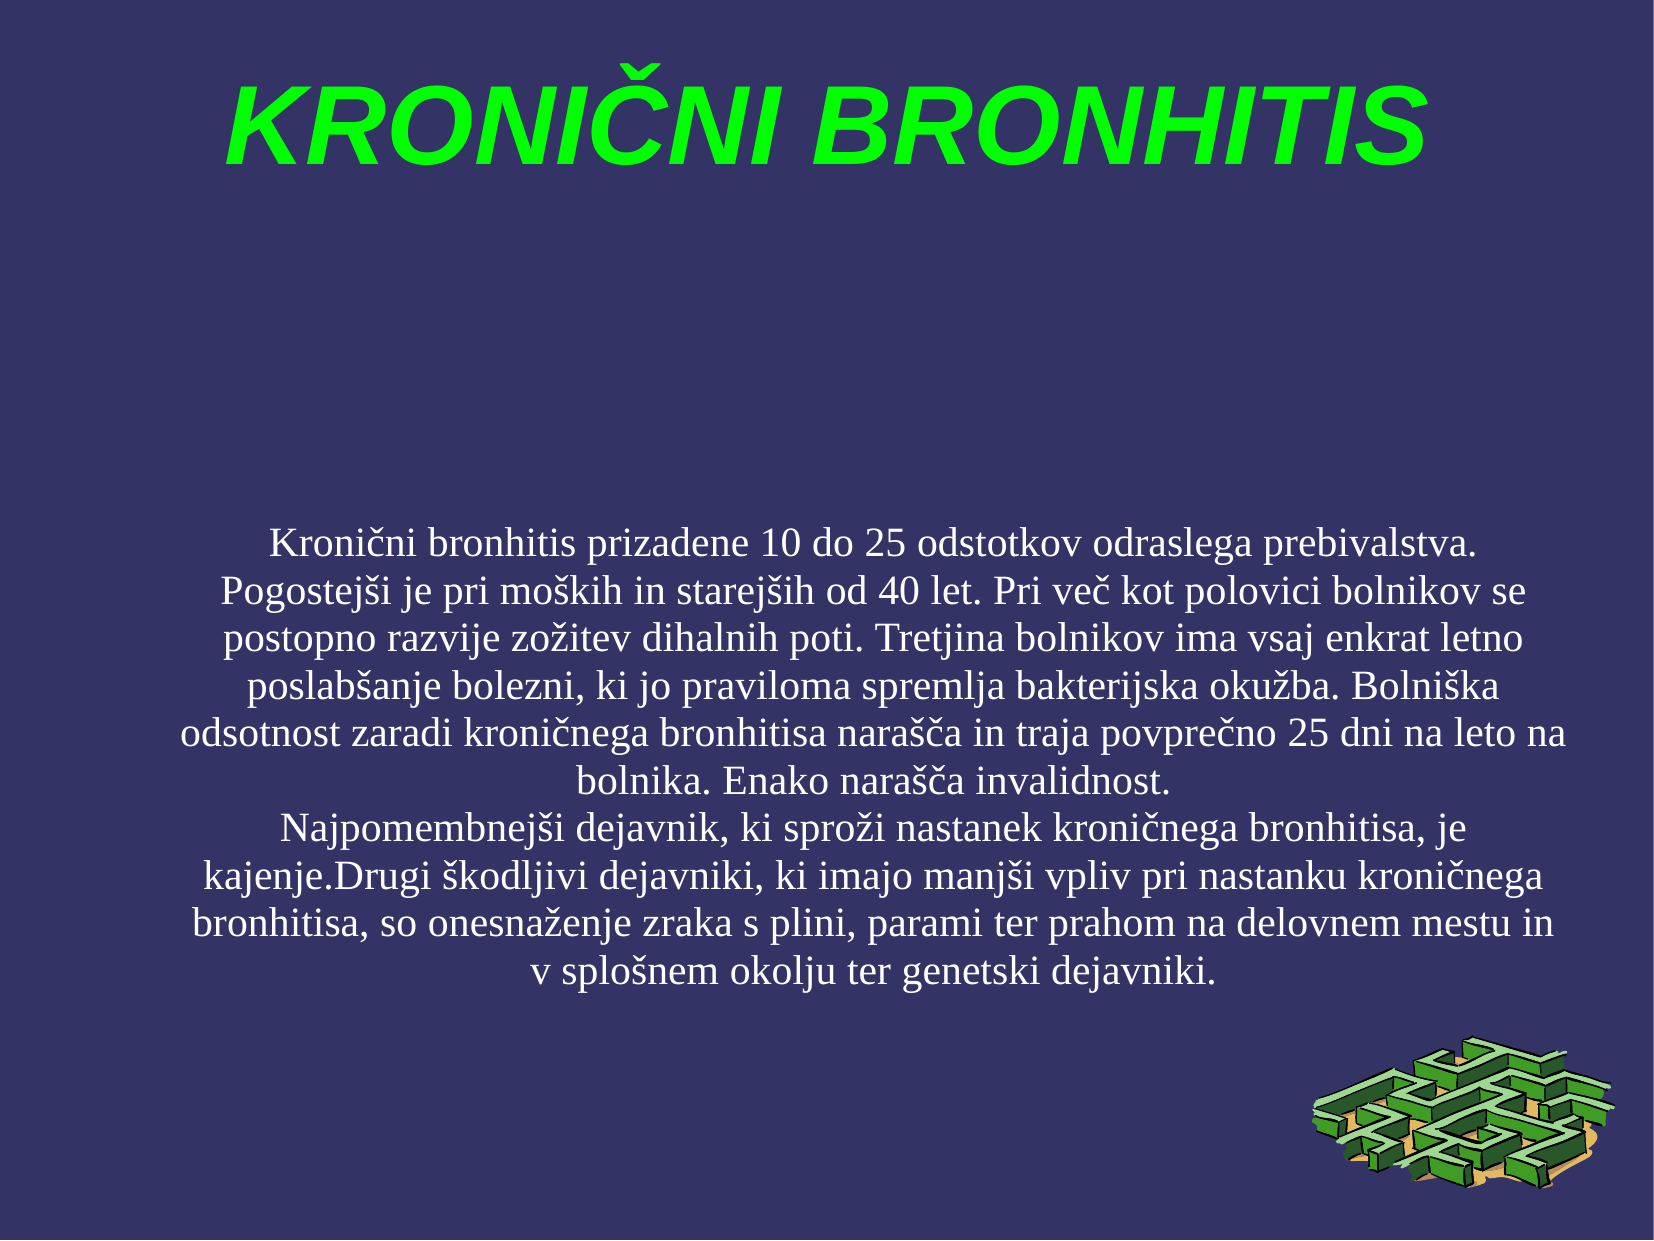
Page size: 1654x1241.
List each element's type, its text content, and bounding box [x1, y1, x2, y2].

title KRONIČNI BRONHITIS [121, 26, 1534, 219]
subtitle Kronični bronhitis prizadene 10 do 25 odstotkov odraslega prebivalstva. Pogostejši je pri moških in starejših od 40 let. Pri več kot polovici bolnikov se postopno razvije zožitev dihalnih poti. Tretjina bolnikov ima vsaj enkrat letno poslabšanje bolezni, ki jo praviloma spremlja bakterijska okužba. Bolniška odsotnost zaradi kroničnega bronhitisa narašča in traja povprečno 25 dni na leto na bolnika. Enako narašča invalidnost. Najpomembnejši dejavnik, ki sproži nastanek kroničnega bronhitisa, je kajenje.Drugi škodljivi dejavniki, ki imajo manjši vpliv pri nastanku kroničnega bronhitisa, so onesnaženje zraka s plini, parami ter prahom na delovnem mestu in v splošnem okolju ter genetski dejavniki. [178, 372, 1570, 1139]
